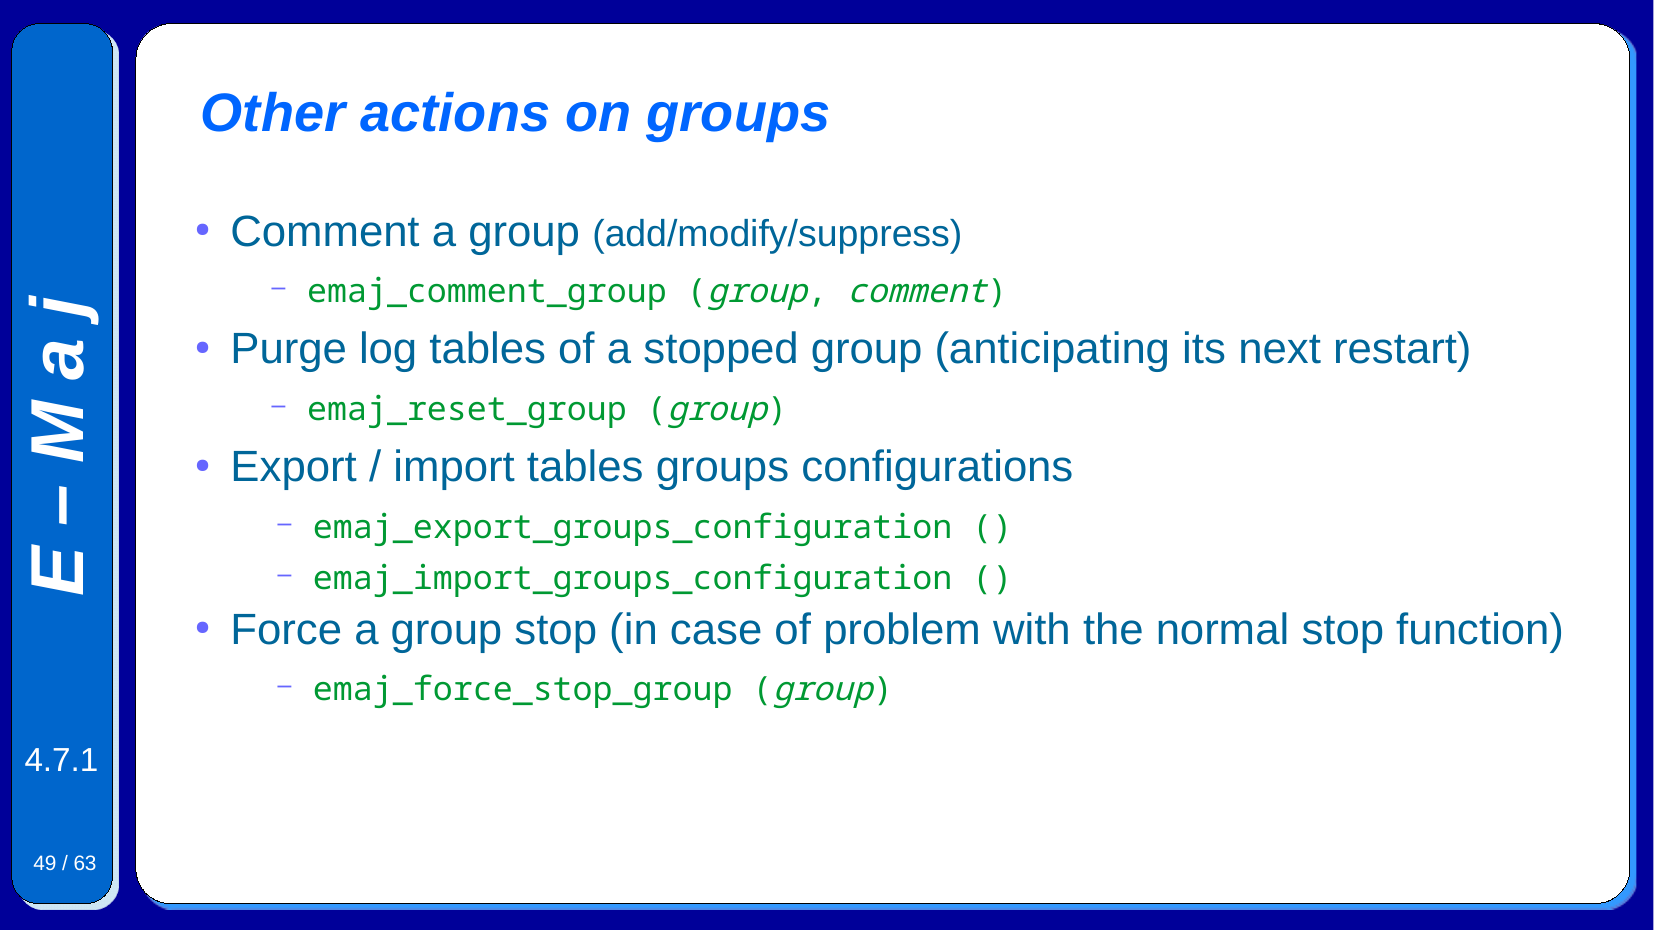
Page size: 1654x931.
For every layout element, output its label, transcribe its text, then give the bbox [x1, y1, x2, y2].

list Comment a group (add/modify/suppress) emaj_comment_group (group, comment) Purge log tables of a stopped group (anticipating its next restart) emaj_reset_group (group) Export / import tables groups configurations emaj_export_groups_configuration () emaj_import_groups_configuration () Force a group stop (in case of problem with the normal stop function) emaj_force_stop_group (group) [177, 206, 1587, 922]
title Other actions on groups [200, 34, 1575, 191]
